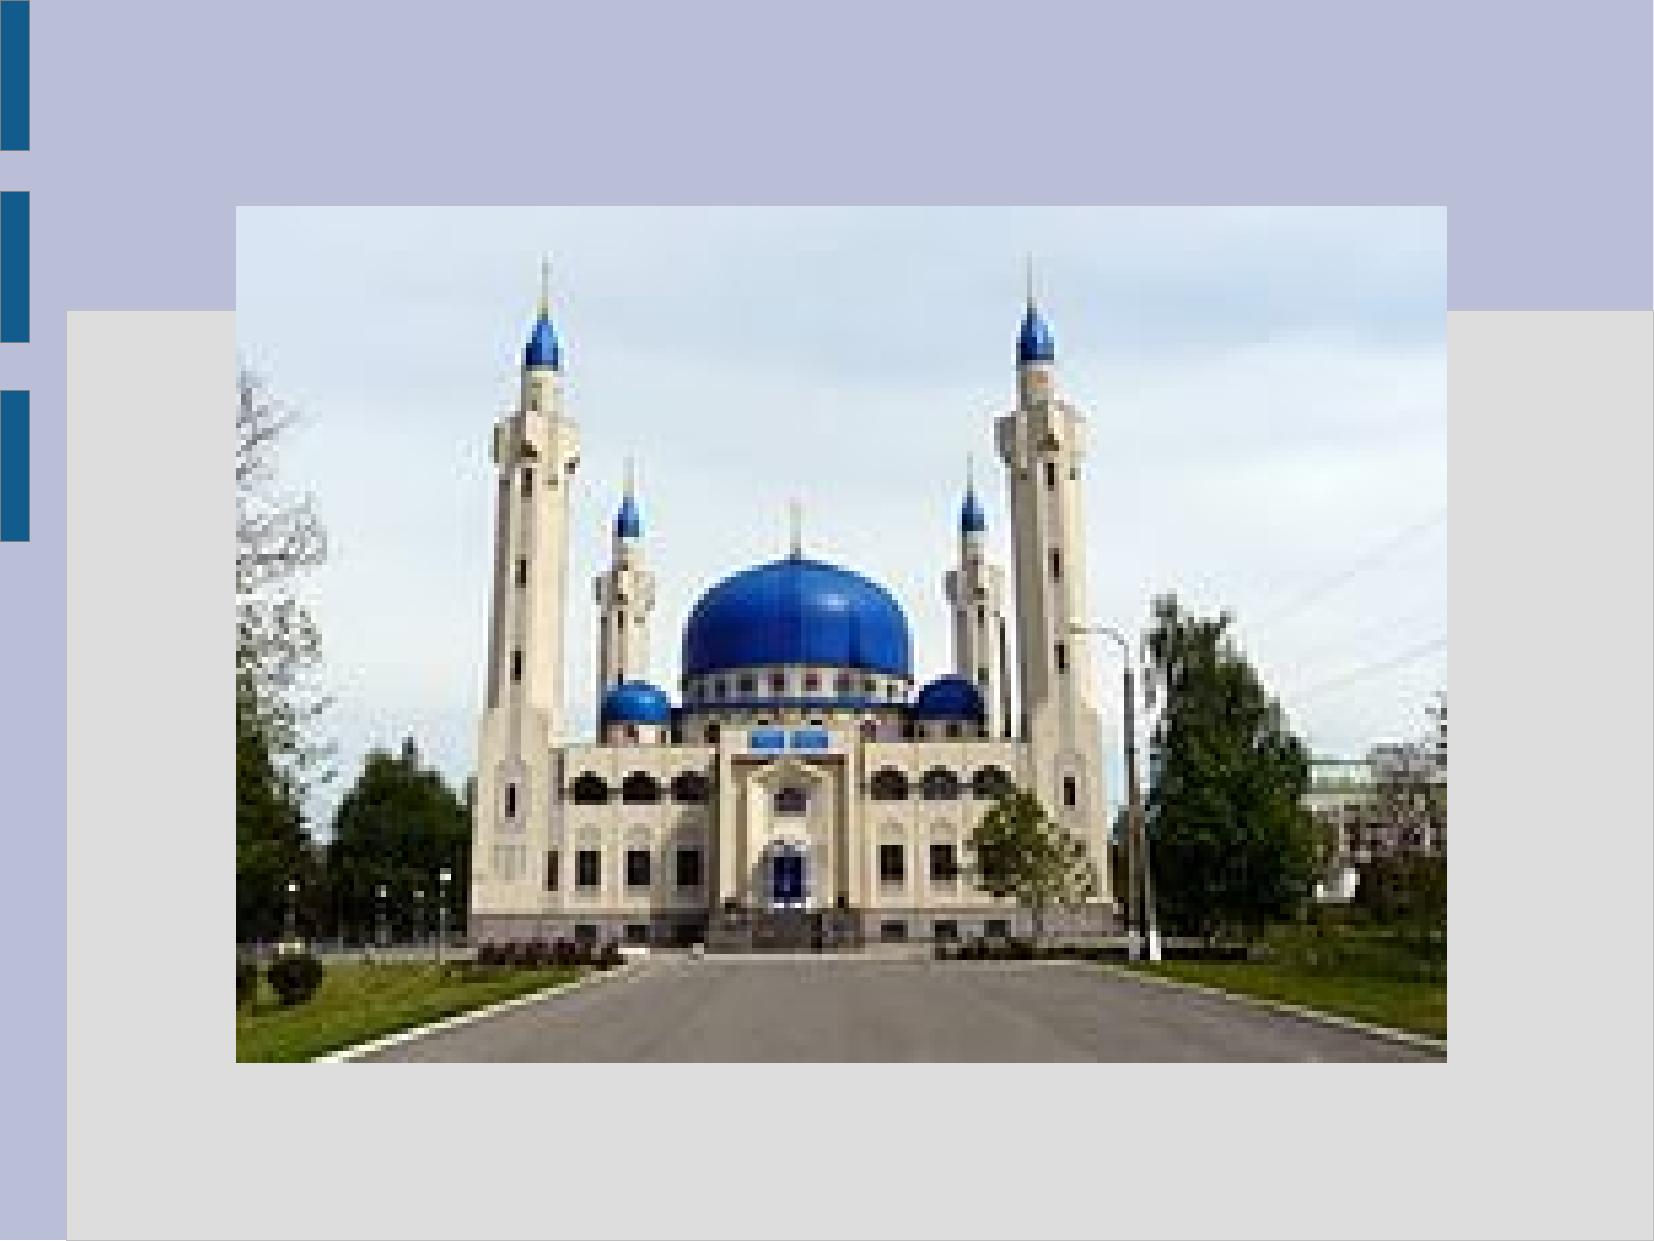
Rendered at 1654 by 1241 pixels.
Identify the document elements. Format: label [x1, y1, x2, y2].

picture [236, 206, 1447, 1063]
